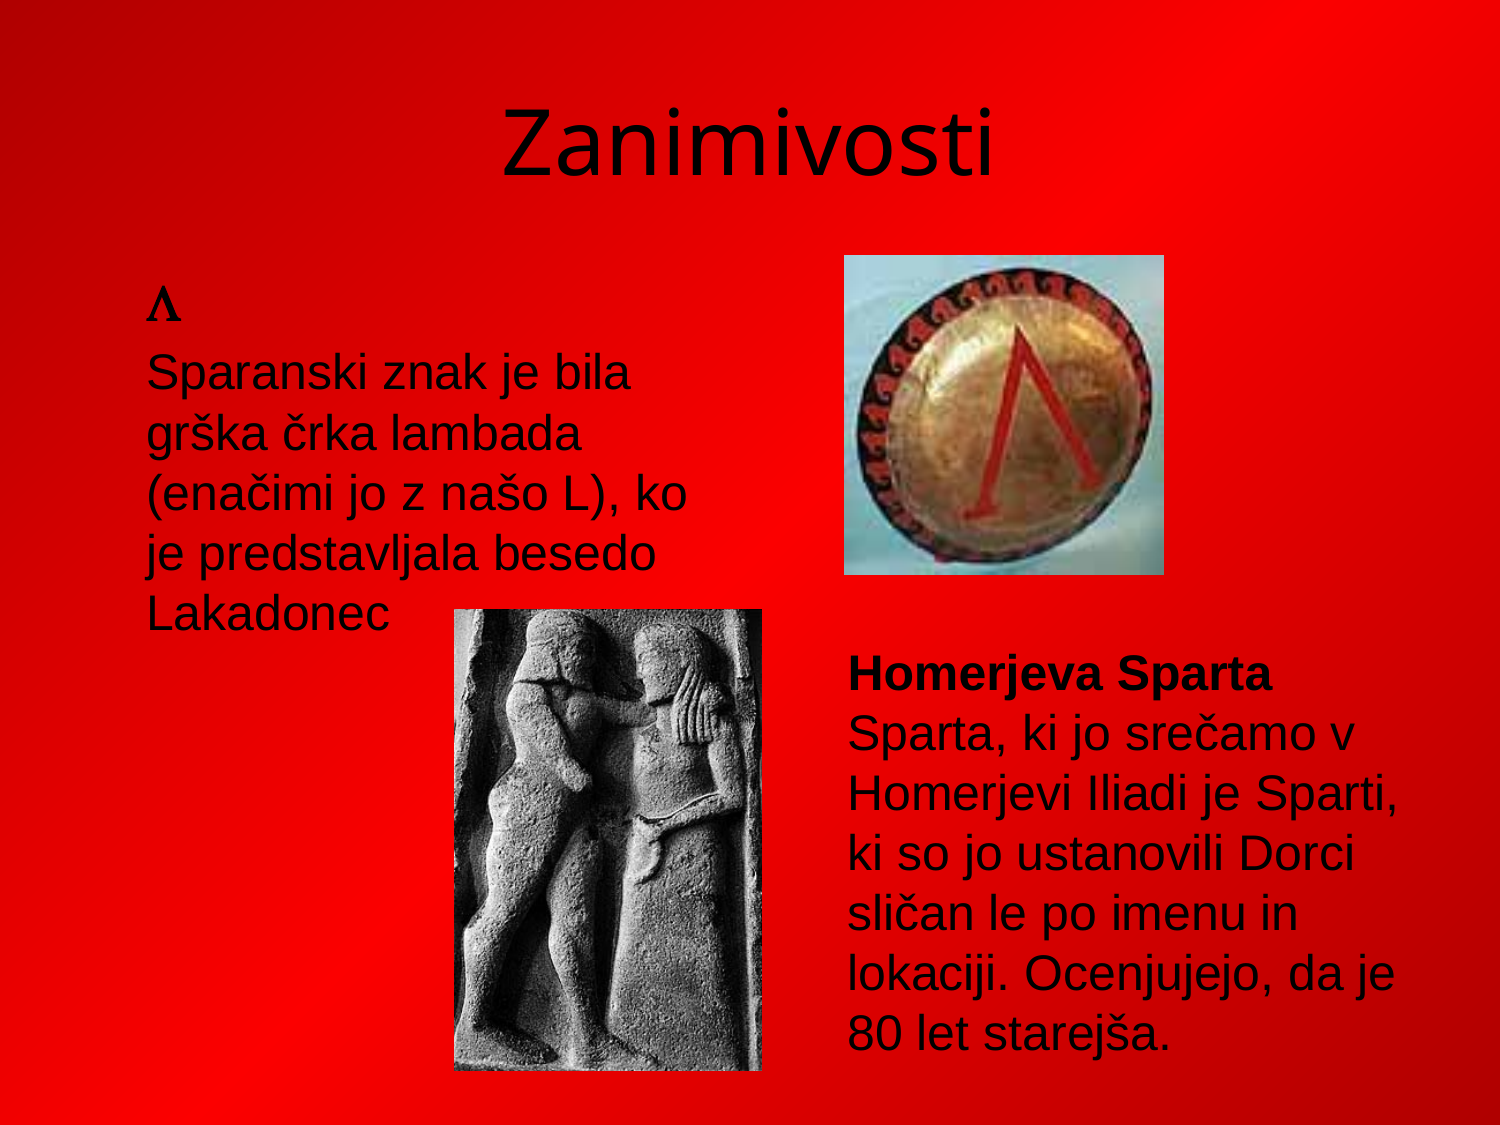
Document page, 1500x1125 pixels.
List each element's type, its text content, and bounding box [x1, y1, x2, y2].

picture [844, 255, 1164, 575]
picture [454, 609, 762, 1071]
text_box Homerjeva Sparta Sparta, ki jo srečamo v Homerjevi Iliadi je Sparti, ki so jo ustanovili Dorci sličan le po imenu in lokaciji. Ocenjujejo, da je 80 let starejša. [832, 633, 1447, 1125]
list L Sparanski znak je bila grška črka lambada (enačimi jo z našo L), ko je predstavljala besedo Lakadonec [75, 262, 738, 1005]
title Zanimivosti [75, 45, 1425, 233]
